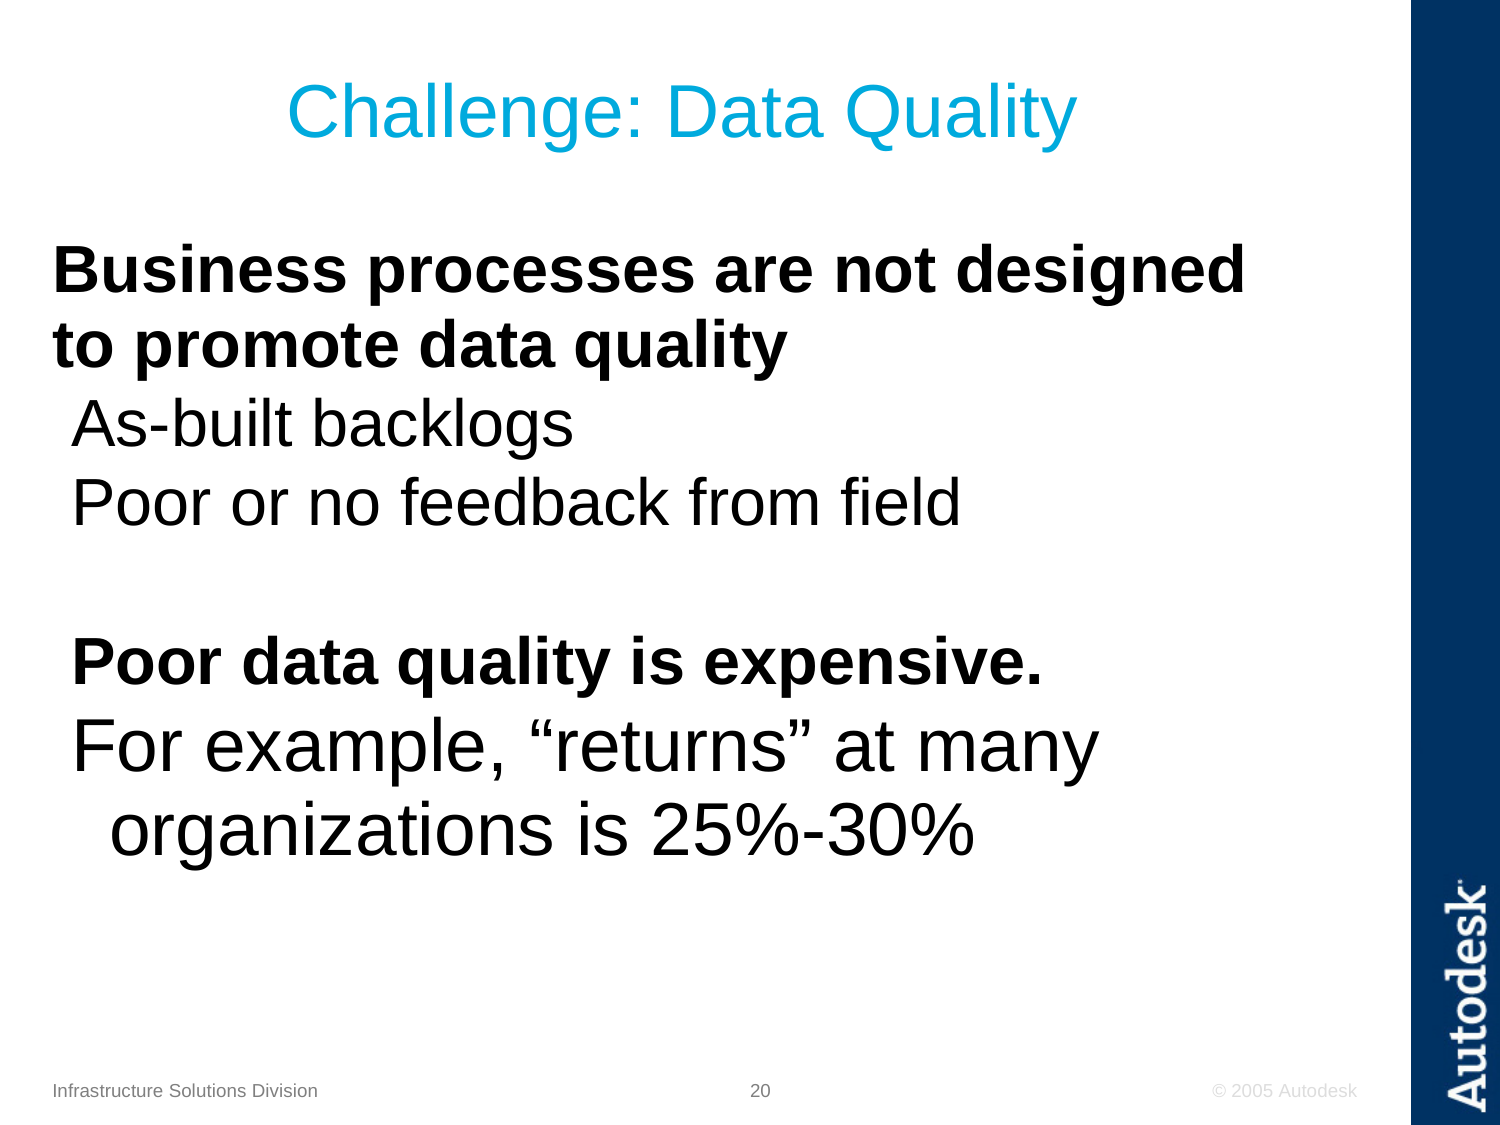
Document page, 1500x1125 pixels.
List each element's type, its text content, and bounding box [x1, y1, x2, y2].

picture [1411, 0, 1500, 1125]
title Challenge: Data Quality [52, 22, 1313, 210]
list Business processes are not designed to promote data quality As-built backlogs Poor or no feedback from field Poor data quality is expensive. For example, “returns” at many organizations is 25%-30% [52, 232, 1313, 1051]
